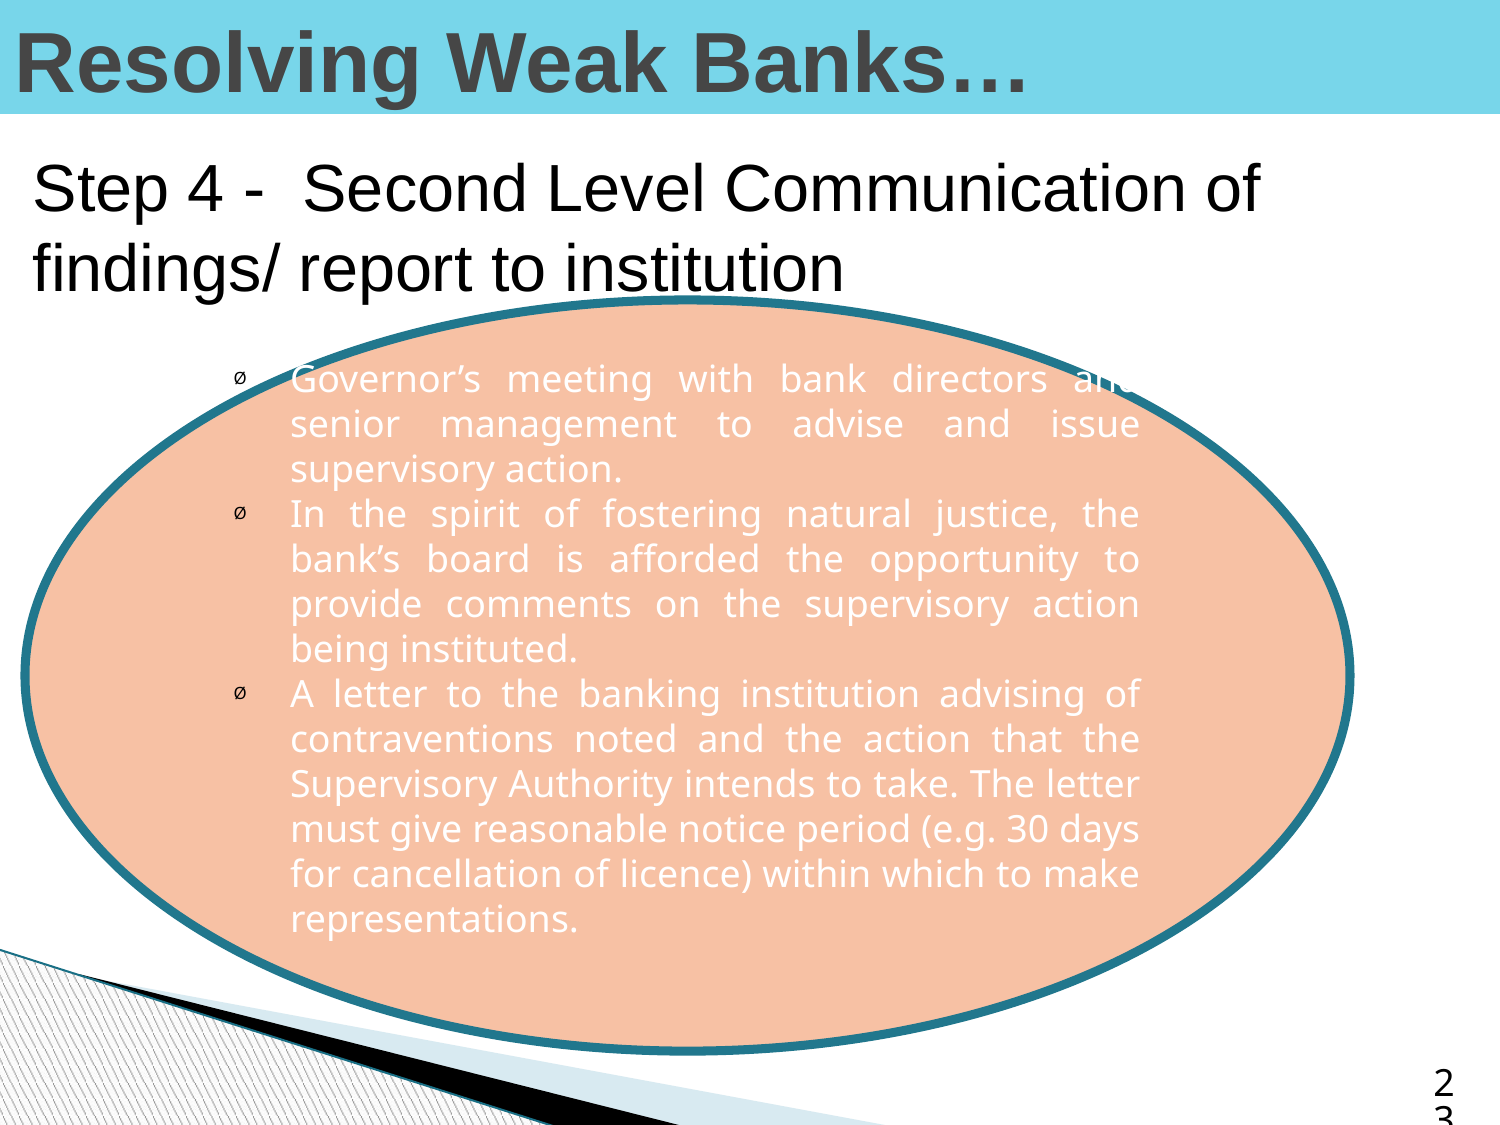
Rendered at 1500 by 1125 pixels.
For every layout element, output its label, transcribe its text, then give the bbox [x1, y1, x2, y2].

slide_number <numéro> [1418, 1051, 1479, 1112]
text_box Governor’s meeting with bank directors and senior management to advise and issue supervisory action. In the spirit of fostering natural justice, the bank’s board is afforded the opportunity to provide comments on the supervisory action being instituted. A letter to the banking institution advising of contraventions noted and the action that the Supervisory Authority intends to take. The letter must give reasonable notice period (e.g. 30 days for cancellation of licence) within which to make representations. [24, 299, 1351, 1052]
picture [0, 1038, 543, 1125]
list Step 4 - Second Level Communication of findings/ report to institution [0, 137, 1500, 1038]
title Resolving Weak Banks… [0, 0, 1500, 114]
